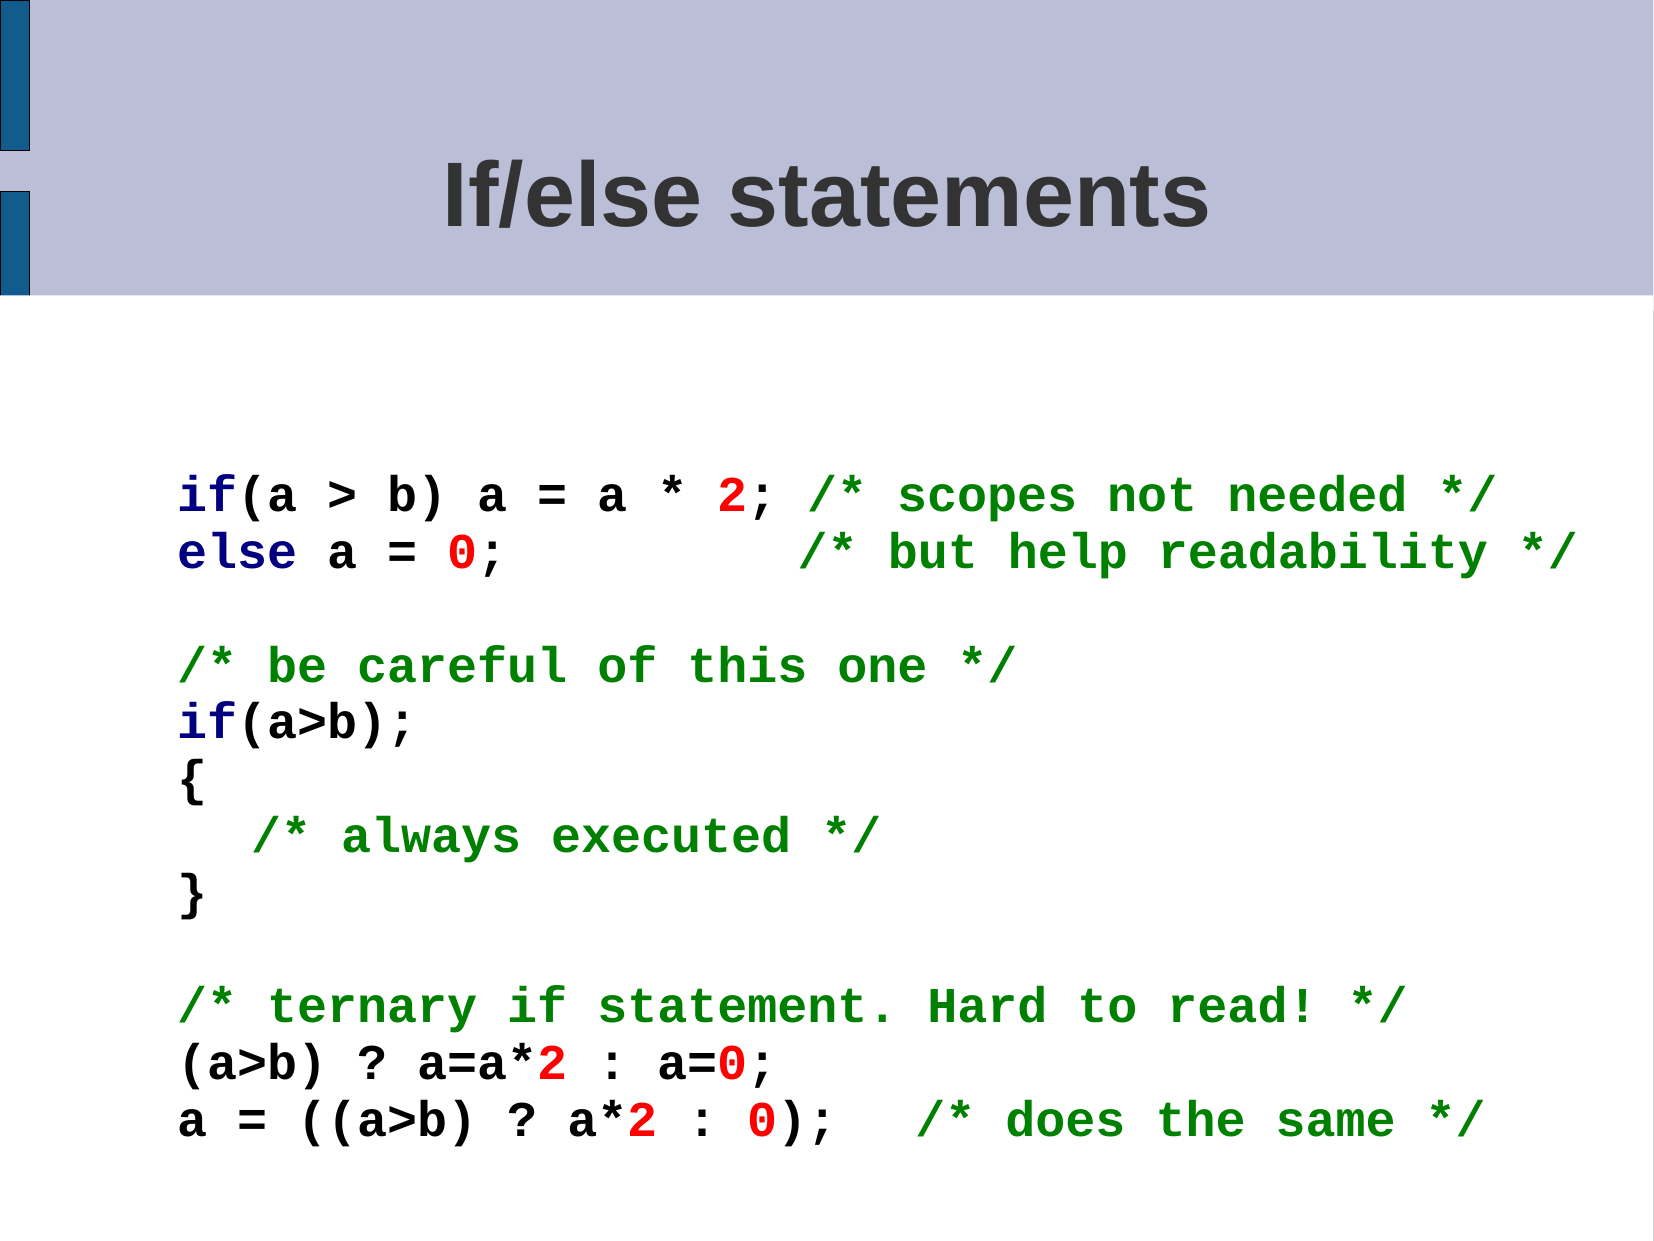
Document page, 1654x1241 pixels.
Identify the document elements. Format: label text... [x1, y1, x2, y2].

title If/else statements [121, 91, 1534, 295]
text_box if(a > b) a = a * 2; /* scopes not needed */ else a = 0; /* but help readability */ /* be careful of this one */ if(a>b); { /* always executed */ } /* ternary if statement. Hard to read! */ (a>b) ? a=a*2 : a=0; a = ((a>b) ? a*2 : 0); /* does the same */ [0, 295, 1654, 1241]
